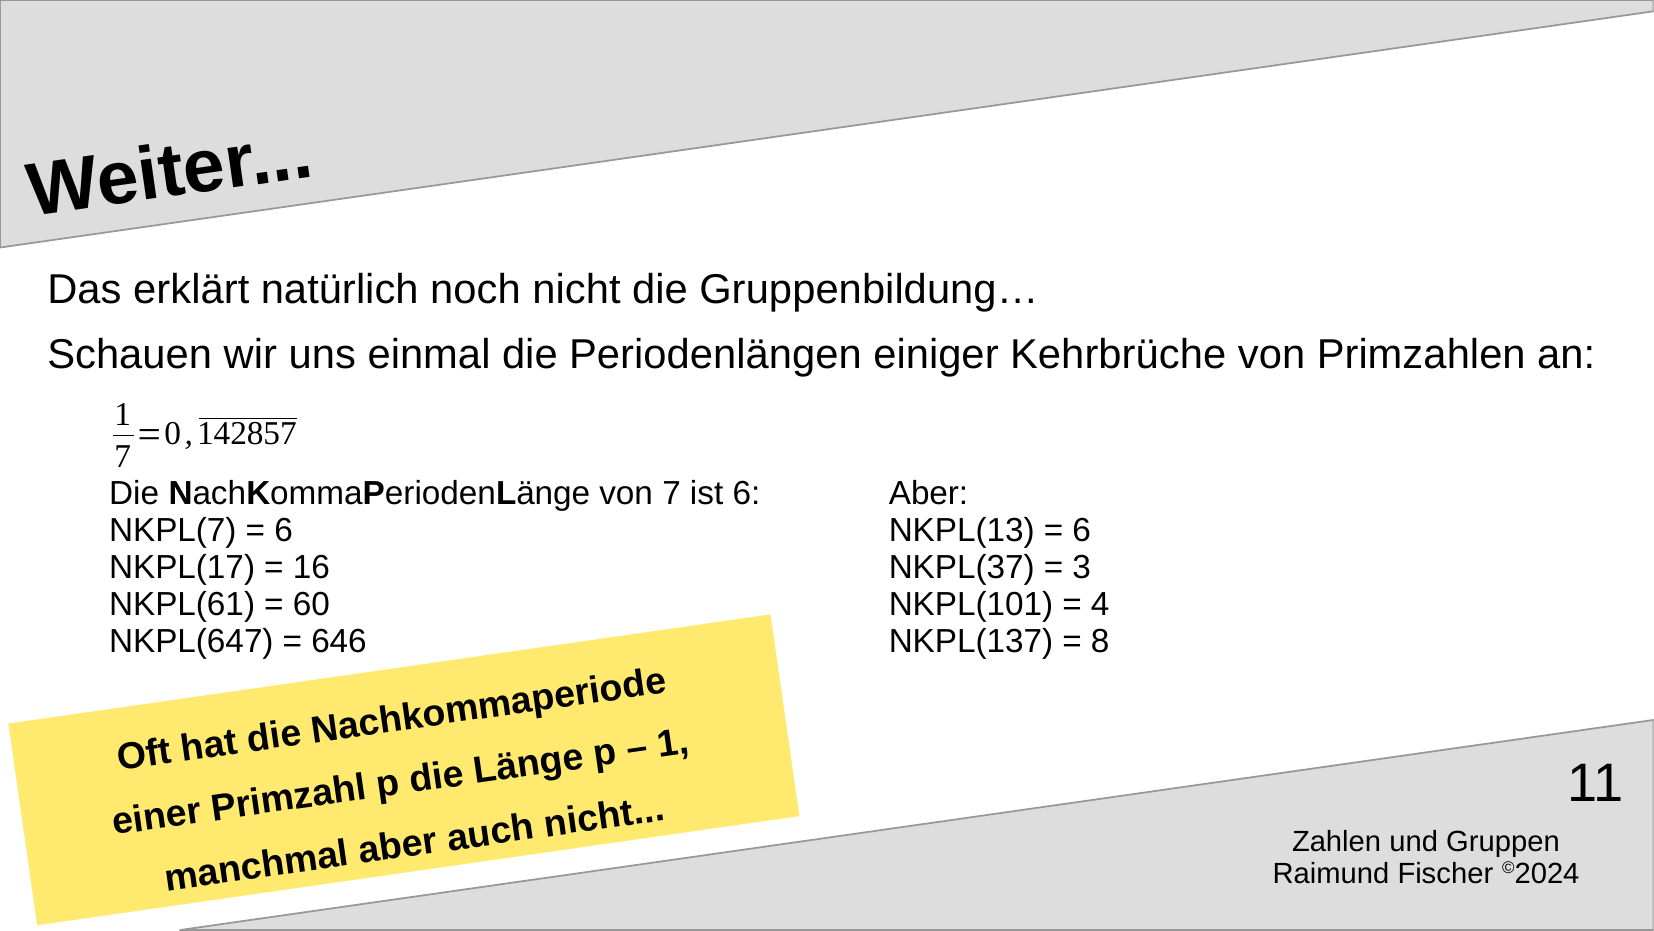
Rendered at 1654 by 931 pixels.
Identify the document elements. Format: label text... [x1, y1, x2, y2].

text_box Die NachKommaPeriodenLänge von 7 ist 6: NKPL(7) = 6 NKPL(17) = 16 NKPL(61) = 60 NKPL(647) = 646 [94, 425, 780, 705]
text_box Aber: NKPL(13) = 6 NKPL(37) = 3 NKPL(101) = 4 NKPL(137) = 8 [874, 425, 1548, 674]
chart [111, 395, 299, 475]
text_box Oft hat die Nachkommaperiode einer Primzahl p die Länge p – 1, manchmal aber auch nicht... [8, 680, 800, 926]
list Das erklärt natürlich noch nicht die Gruppenbildung… Schauen wir uns einmal die Periodenlängen einiger Kehrbrüche von Primzahlen an: [47, 266, 1619, 396]
title Weiter... [16, 0, 1501, 269]
